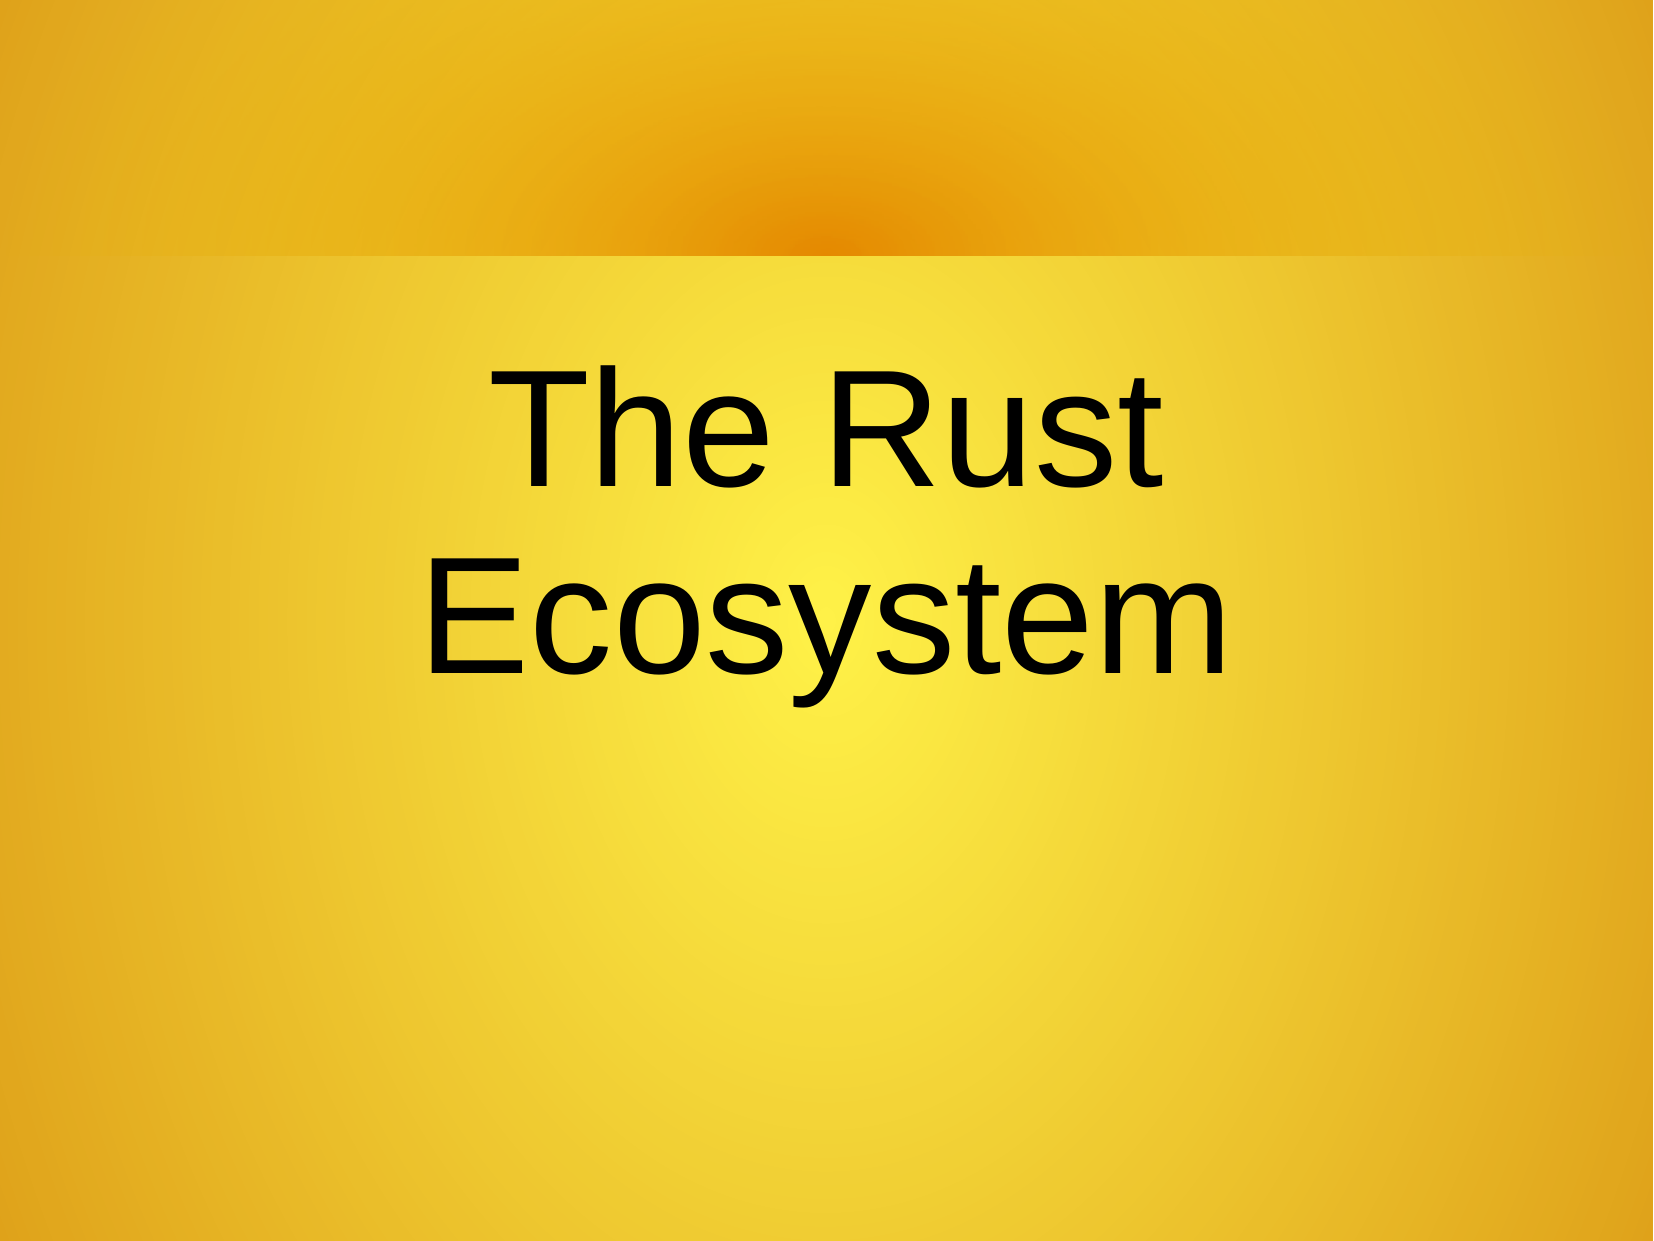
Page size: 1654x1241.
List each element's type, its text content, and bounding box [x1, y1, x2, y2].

subtitle The Rust Ecosystem [82, 47, 1571, 997]
